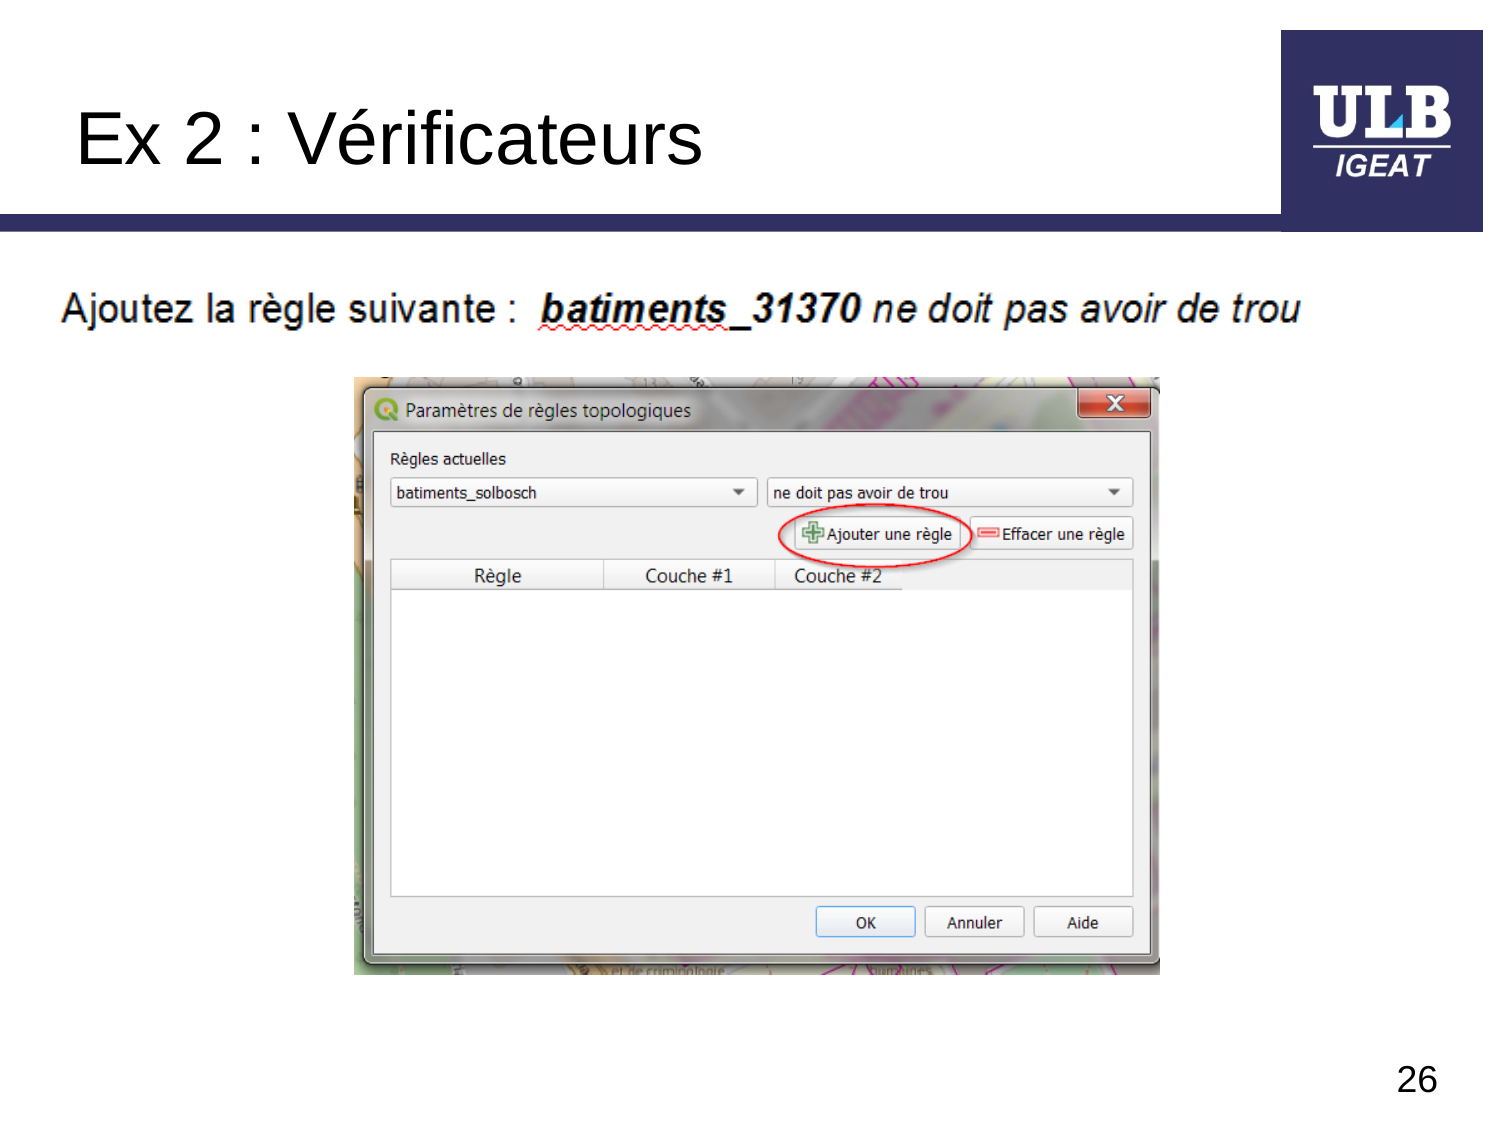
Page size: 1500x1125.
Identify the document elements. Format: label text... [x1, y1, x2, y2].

picture [11, 257, 1374, 355]
picture [1281, 30, 1483, 232]
title Ex 2 : Vérificateurs [75, 44, 1425, 233]
picture [354, 377, 1160, 975]
